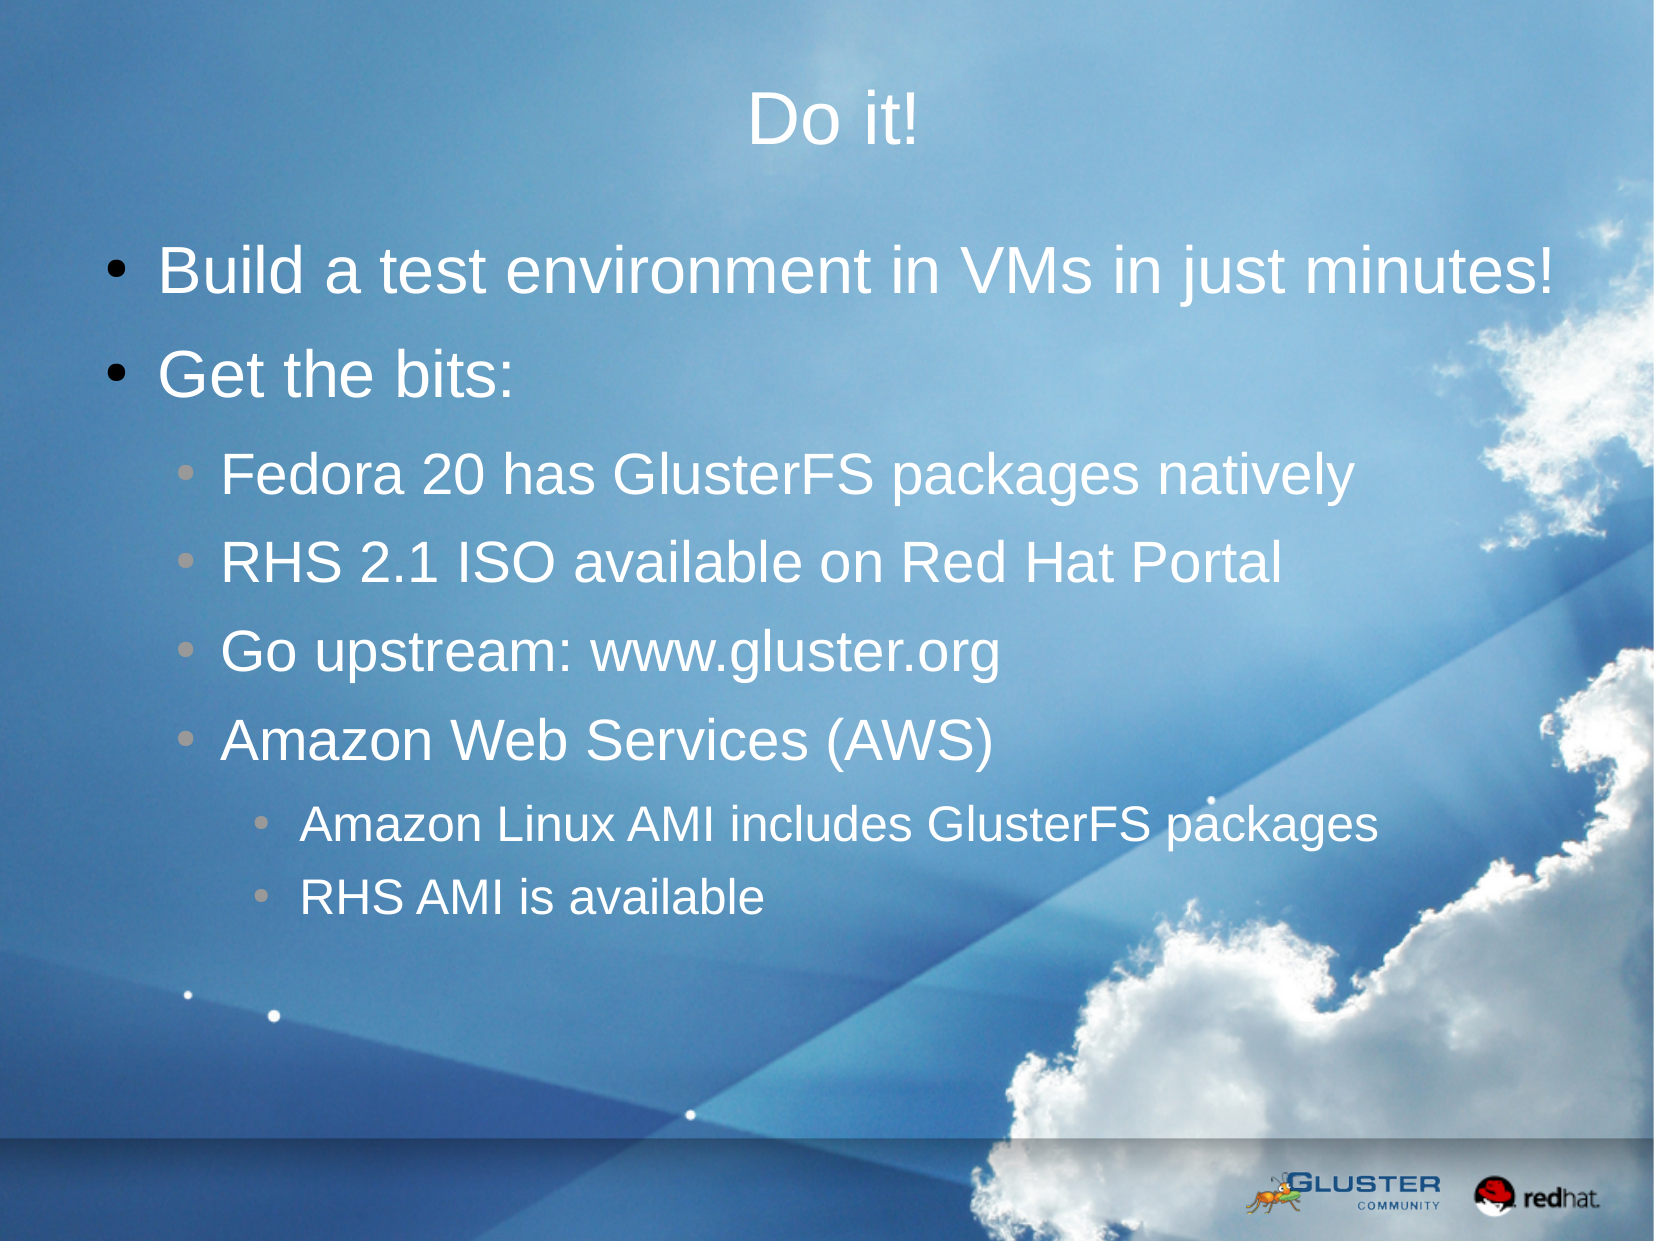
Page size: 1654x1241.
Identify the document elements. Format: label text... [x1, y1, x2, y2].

title Do it! [90, 15, 1579, 223]
list Build a test environment in VMs in just minutes! Get the bits: Fedora 20 has GlusterFS packages natively RHS 2.1 ISO available on Red Hat Portal Go upstream: www.gluster.org Amazon Web Services (AWS) Amazon Linux AMI includes GlusterFS packages RHS AMI is available [86, 232, 1576, 1241]
picture [0, 0, 1654, 1241]
